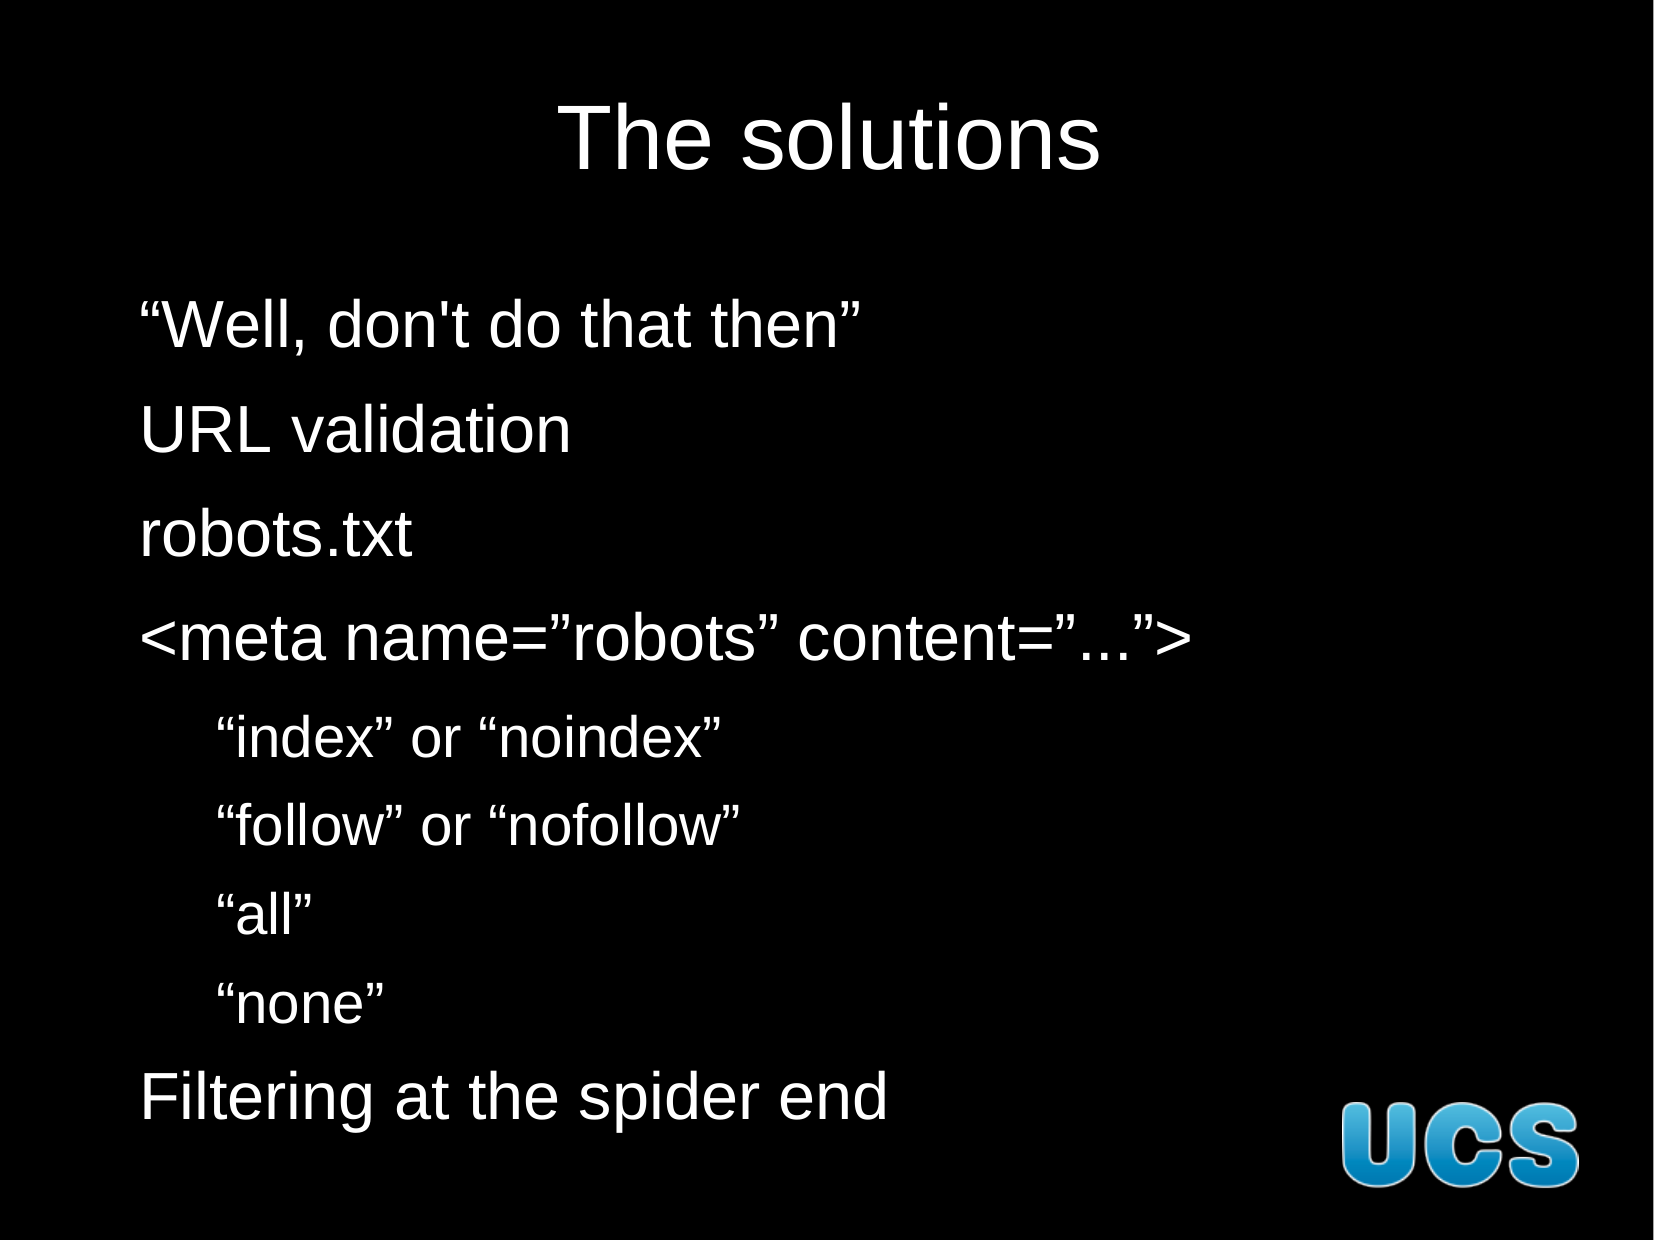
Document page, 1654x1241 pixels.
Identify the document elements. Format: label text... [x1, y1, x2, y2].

picture [1342, 1102, 1579, 1190]
title The solutions [123, 39, 1536, 236]
list “Well, don't do that then” URL validation robots.txt <meta name=”robots” content=”...”> “index” or “noindex” “follow” or “nofollow” “all” “none” Filtering at the spider end [121, 287, 1534, 1179]
